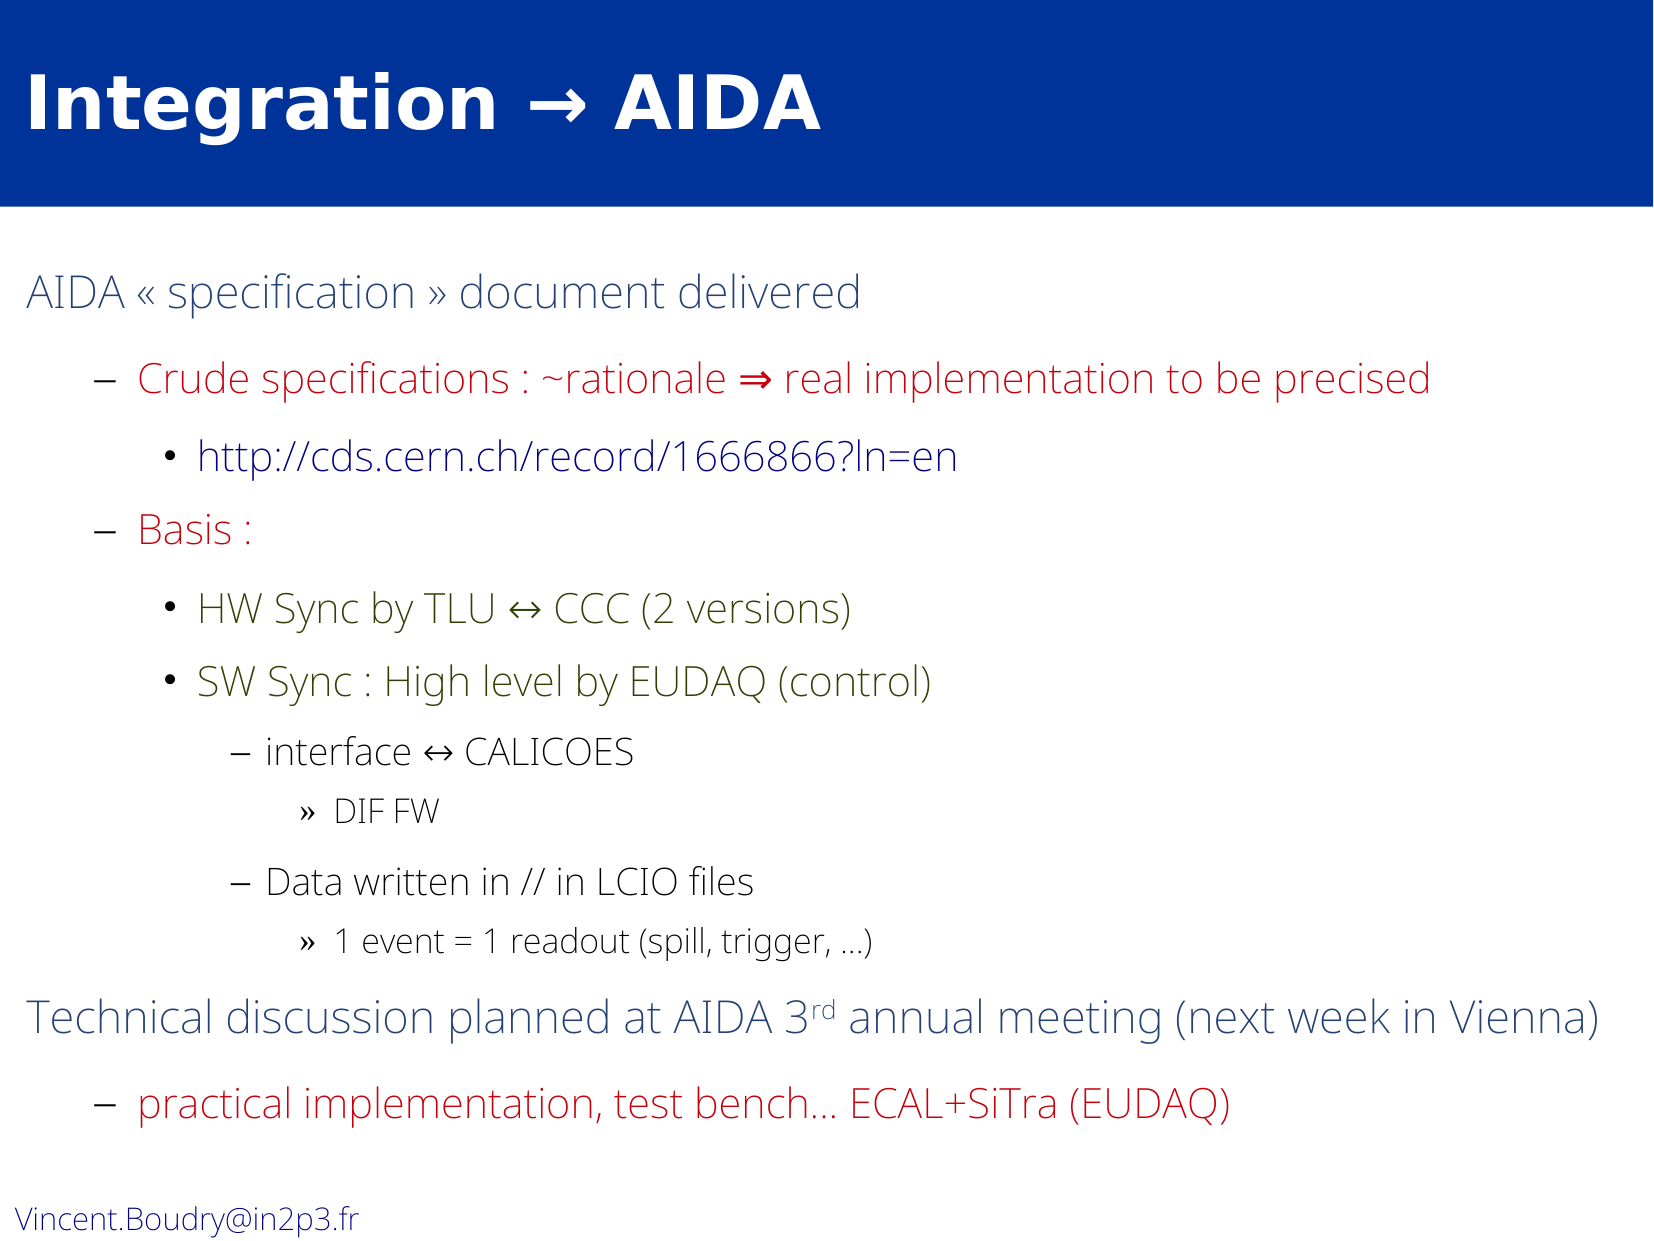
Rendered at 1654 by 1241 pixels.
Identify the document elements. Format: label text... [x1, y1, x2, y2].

title Integration → AIDA [24, 17, 1635, 191]
list AIDA « specification » document delivered Crude specifications : ~rationale ⇒ real implementation to be precised http://cds.cern.ch/record/1666866?ln=en Basis : HW Sync by TLU ↔ CCC (2 versions) SW Sync : High level by EUDAQ (control) interface ↔ CALICOES DIF FW Data written in // in LCIO files 1 event = 1 readout (spill, trigger, ...) Technical discussion planned at AIDA 3rd annual meeting (next week in Vienna) practical implementation, test bench... ECAL+SiTra (EUDAQ) [26, 260, 1610, 1172]
